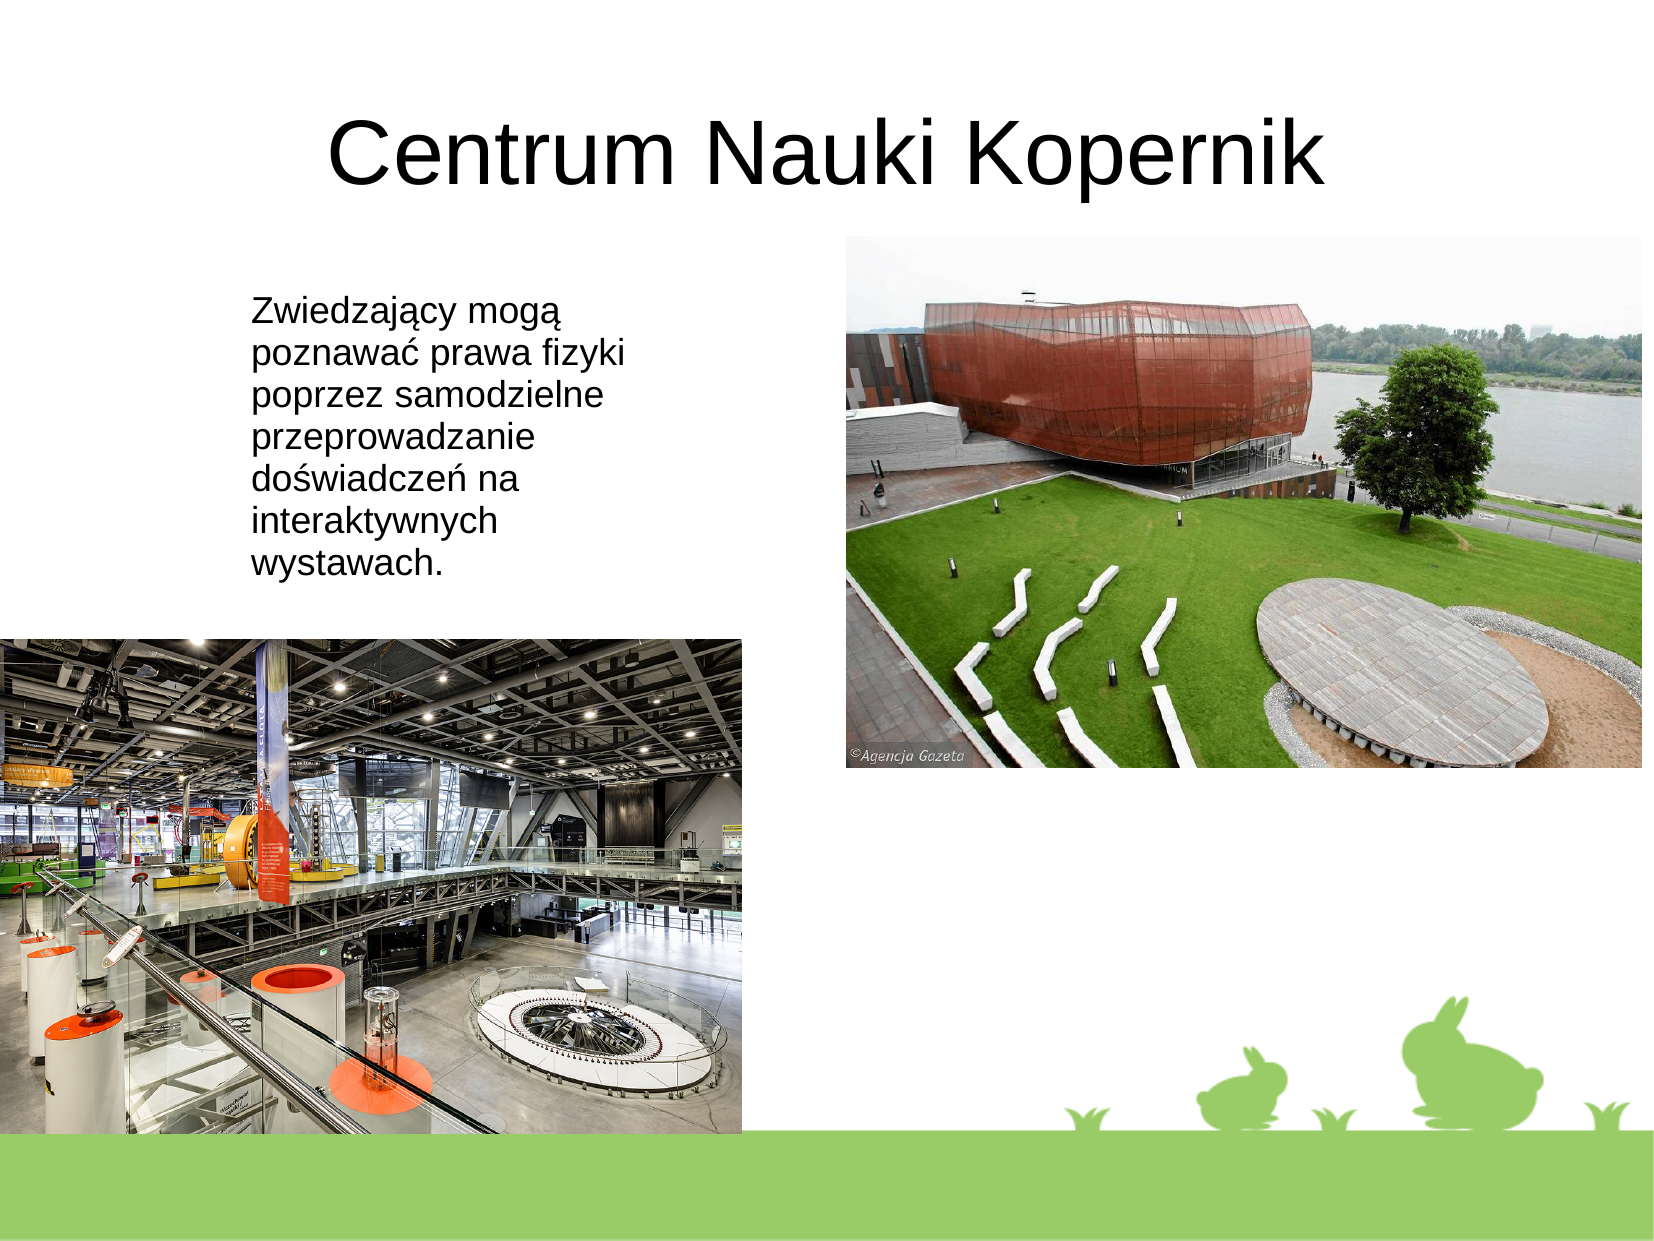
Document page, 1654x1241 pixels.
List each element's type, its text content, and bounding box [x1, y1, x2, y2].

text_box Zwiedzający mogą poznawać prawa fizyki poprzez samodzielne przeprowadzanie doświadczeń na interaktywnych wystawach. [236, 281, 649, 591]
picture [0, 0, 1654, 1241]
title Centrum Nauki Kopernik [82, 49, 1571, 257]
